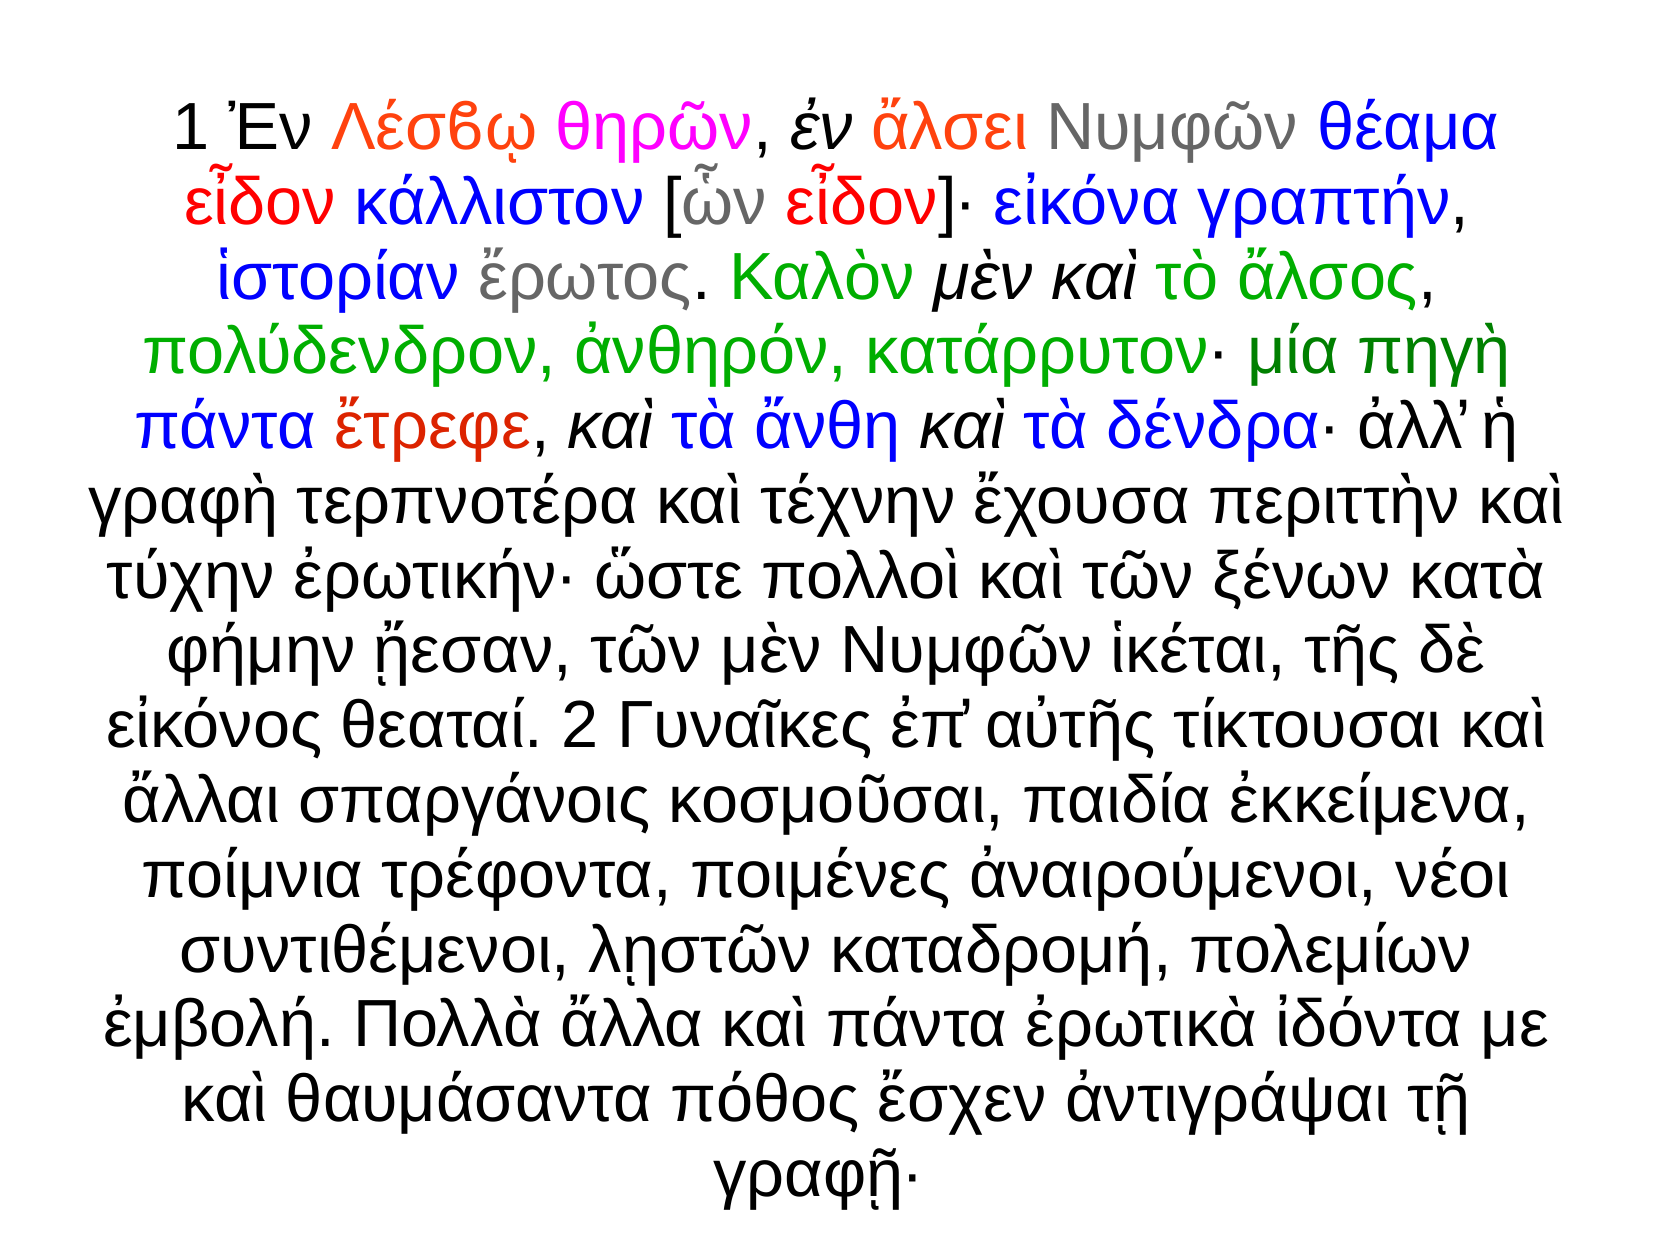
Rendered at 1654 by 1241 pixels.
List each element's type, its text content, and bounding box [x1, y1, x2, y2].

subtitle 1 Ἐν Λέσϐῳ θηρῶν, ἐν ἄλσει Νυμφῶν θέαμα εἶδον κάλλιστον [ὧν εἶδον]· εἰκόνα γραπτήν, ἱστορίαν ἔρωτος. Καλὸν μὲν καὶ τὸ ἄλσος, πολύδενδρον, ἀνθηρόν, κατάρρυτον· μία πηγὴ πάντα ἔτρεφε, καὶ τὰ ἄνθη καὶ τὰ δένδρα· ἀλλ̓ ἡ γραφὴ τερπνοτέρα καὶ τέχνην ἔχουσα περιττὴν καὶ τύχην ἐρωτικήν· ὥστε πολλοὶ καὶ τῶν ξένων κατὰ φήμην ᾔεσαν, τῶν μὲν Νυμφῶν ἱκέται, τῆς δὲ εἰκόνος θεαταί. 2 Γυναῖκες ἐπ̓ αὐτῆς τίκτουσαι καὶ ἄλλαι σπαργάνοις κοσμοῦσαι, παιδία ἐκκείμενα, ποίμνια τρέφοντα, ποιμένες ἀναιρούμενοι, νέοι συντιθέμενοι, λῃστῶν καταδρομή, πολεμίων ἐμβολή. Πολλὰ ἄλλα καὶ πάντα ἐρωτικὰ ἰδόντα με καὶ θαυμάσαντα πόθος ἔσχεν ἀντιγράψαι τῇ γραφῇ· [82, 89, 1571, 1211]
